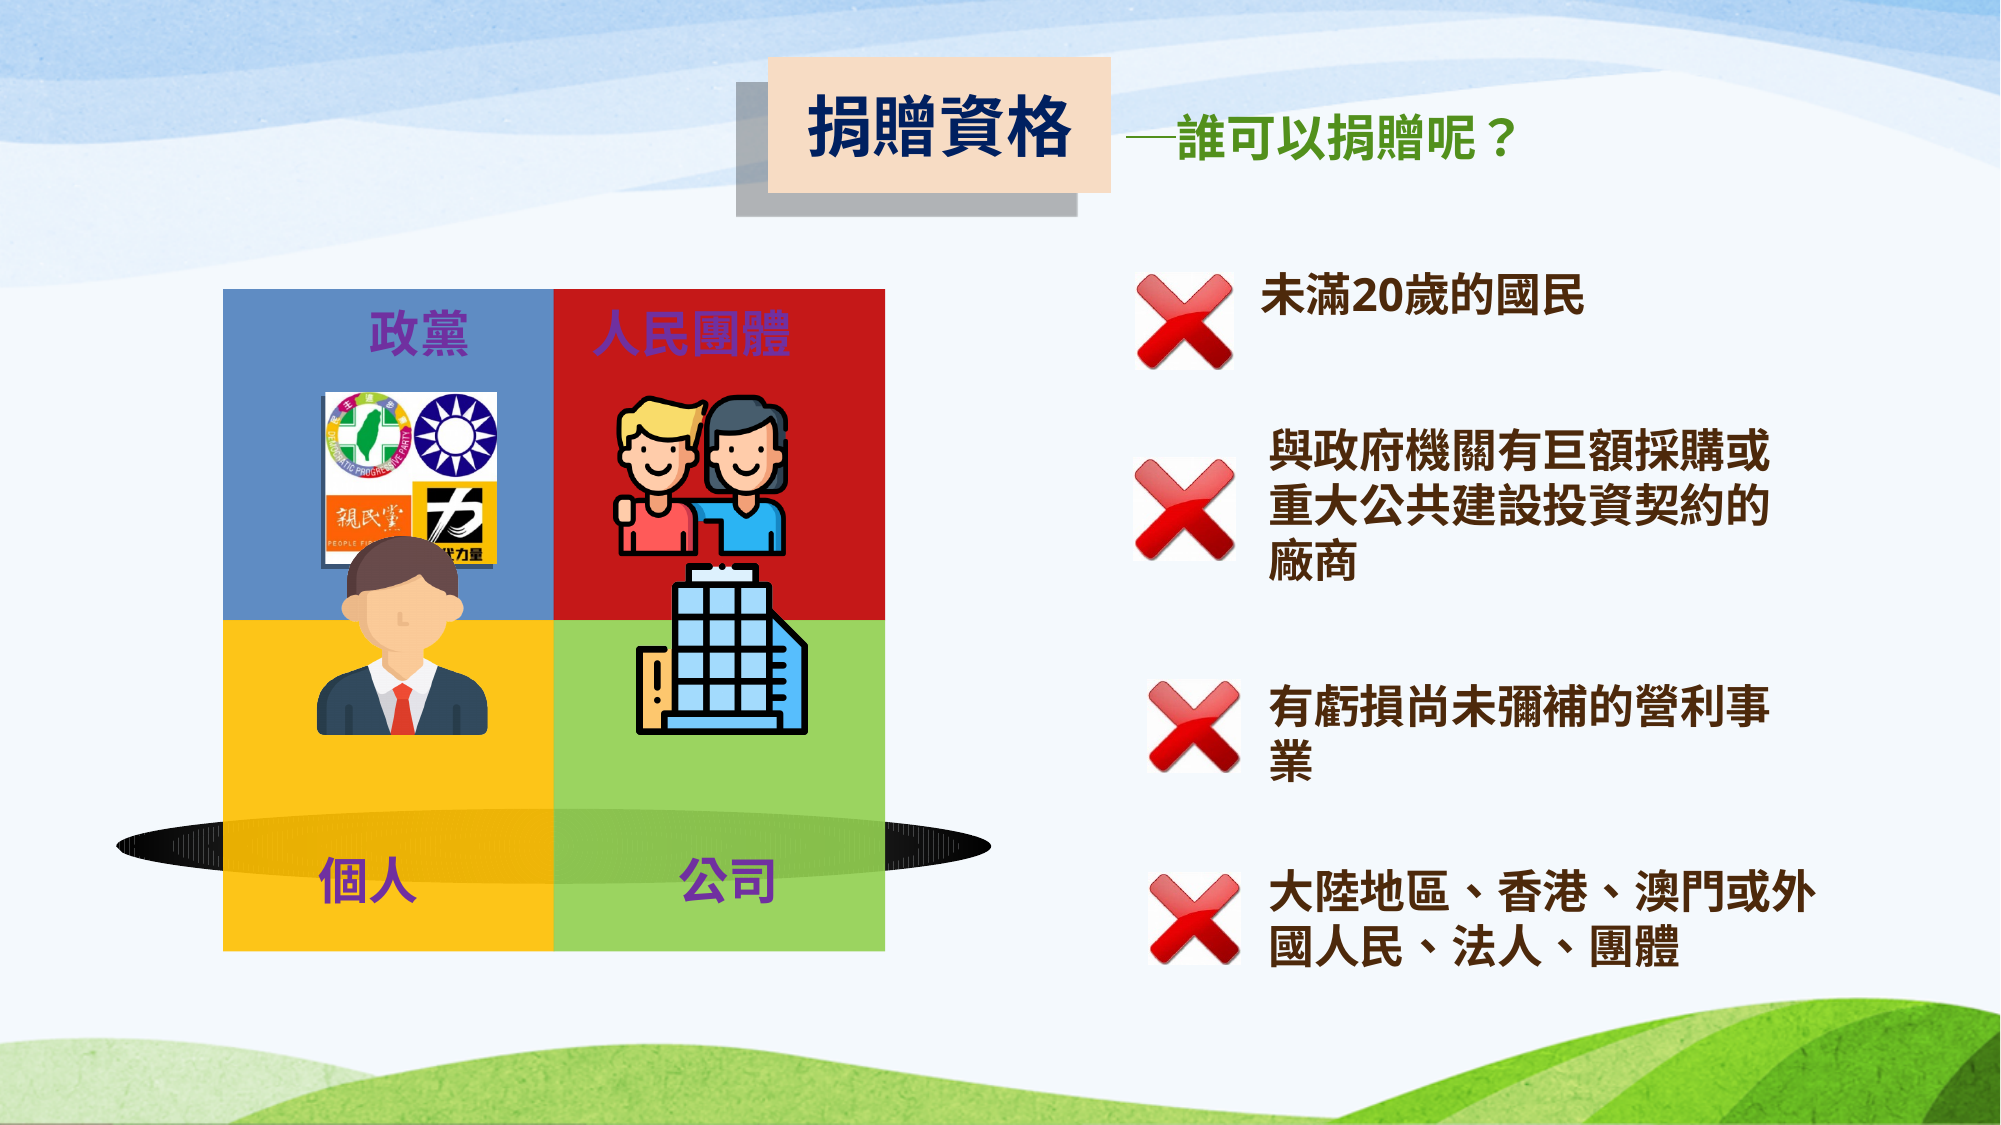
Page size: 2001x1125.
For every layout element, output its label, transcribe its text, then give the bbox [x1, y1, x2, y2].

text_box 與政府機關有巨額採購或重大公共建設投資契約的廠商 [1253, 415, 1824, 595]
picture [0, 0, 2001, 1125]
text_box 人民團體 [537, 308, 846, 371]
text_box 公司 [574, 855, 883, 918]
text_box 大陸地區、香港、澳門或外國人民、法人、團體 [1253, 855, 1836, 980]
text_box 個人 [214, 856, 523, 918]
text_box ─誰可以捐贈呢？ [1111, 98, 1595, 175]
text_box 未滿20歲的國民 [1245, 258, 1753, 329]
text_box 政黨 [265, 308, 537, 371]
text_box [116, 289, 992, 951]
text_box 捐贈資格 [768, 57, 1111, 193]
text_box 有虧損尚未彌補的營利事業 [1253, 671, 1795, 796]
